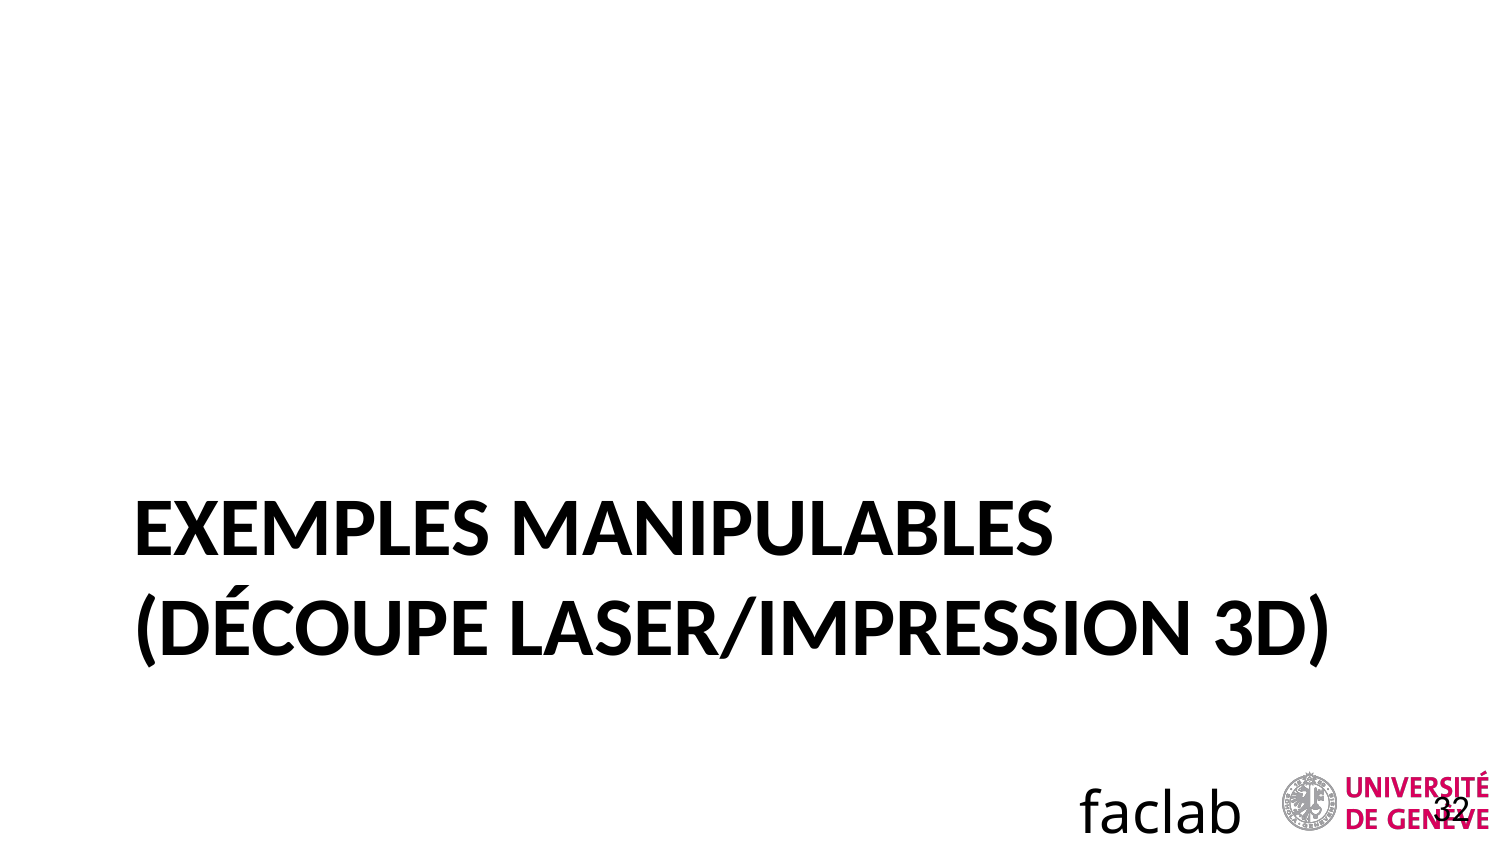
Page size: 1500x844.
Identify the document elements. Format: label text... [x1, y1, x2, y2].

picture [1269, 759, 1500, 844]
title Exemples manipulables (découpe laser/Impression 3D) [118, 464, 1394, 670]
slide_number <numéro> [1417, 776, 1500, 821]
